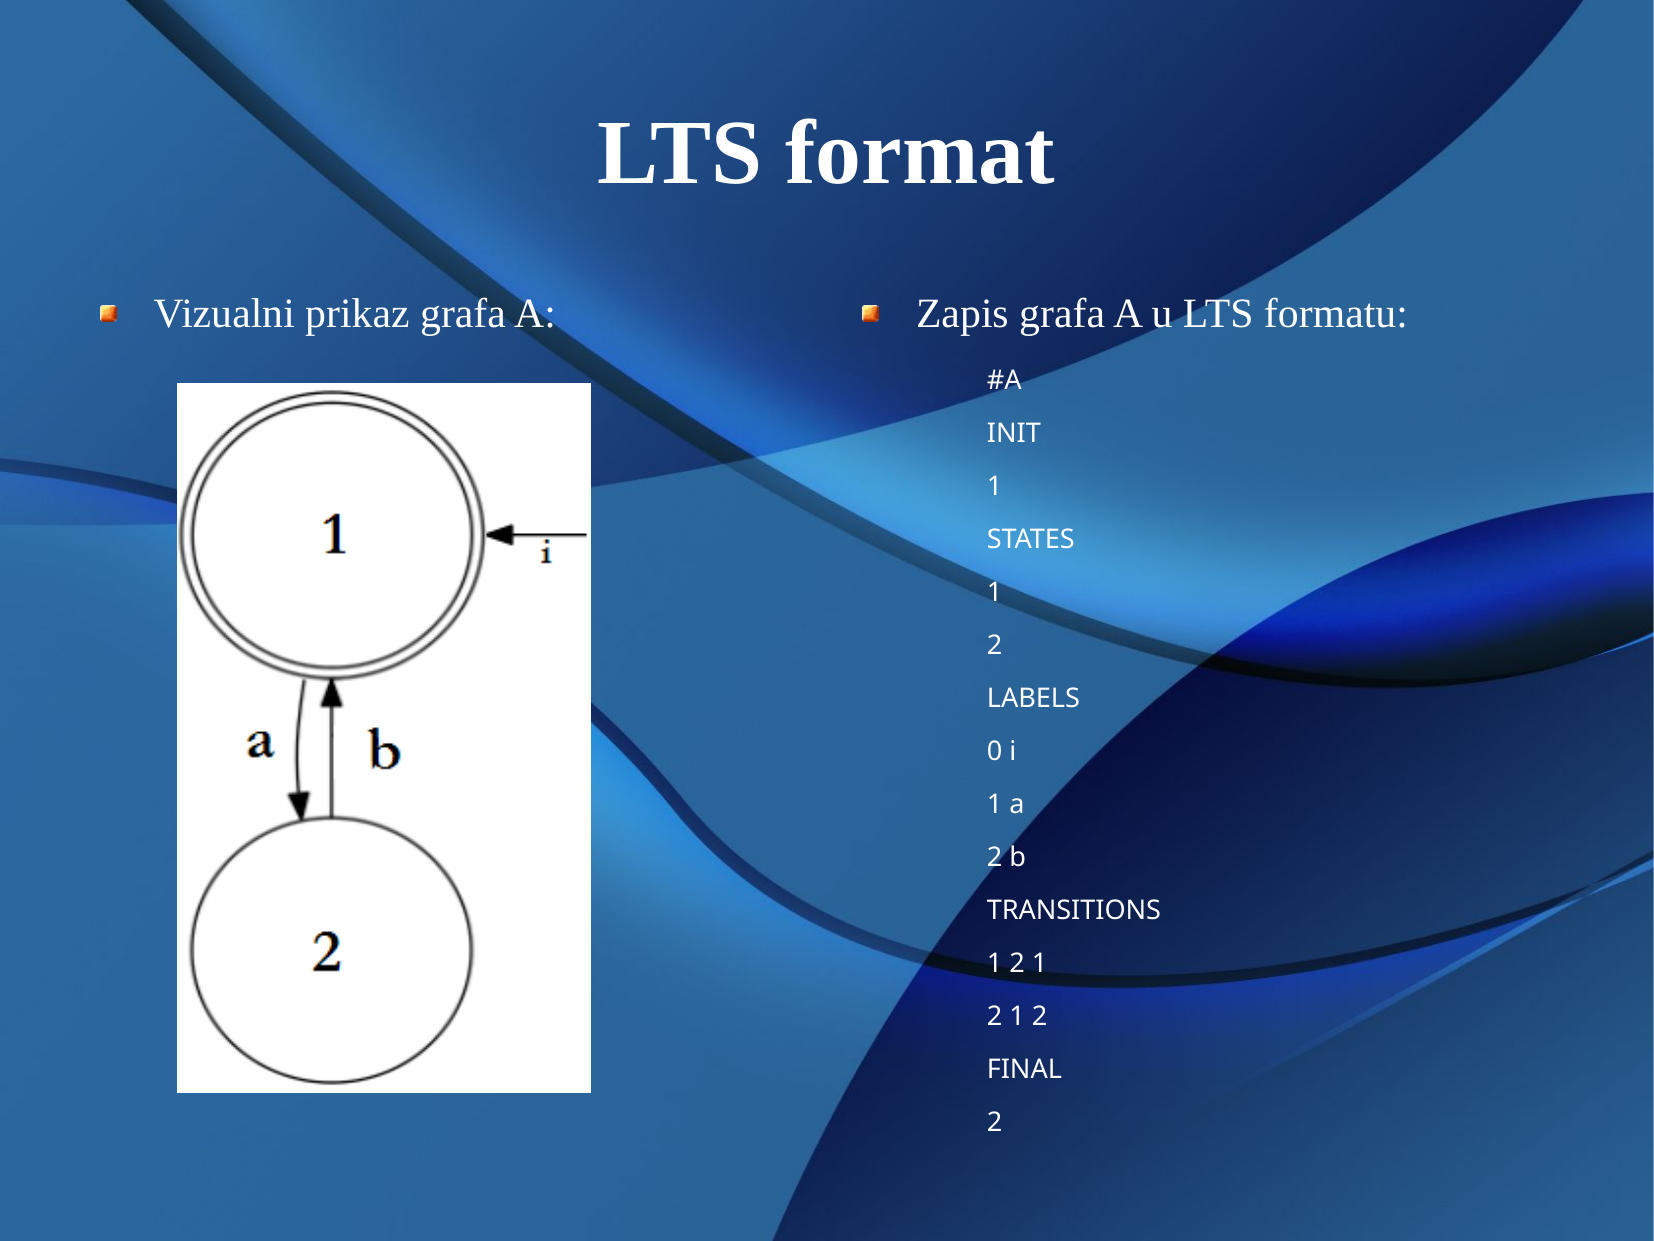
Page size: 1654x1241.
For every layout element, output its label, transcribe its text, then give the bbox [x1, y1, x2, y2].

list Zapis grafa A u LTS formatu: #A INIT 1 STATES 1 2 LABELS 0 i 1 a 2 b TRANSITIONS 1 2 1 2 1 2 FINAL 2 [845, 290, 1572, 1138]
list Vizualni prikaz grafa A: [82, 290, 809, 1094]
title LTS format [82, 49, 1571, 257]
picture [0, 0, 1654, 1241]
